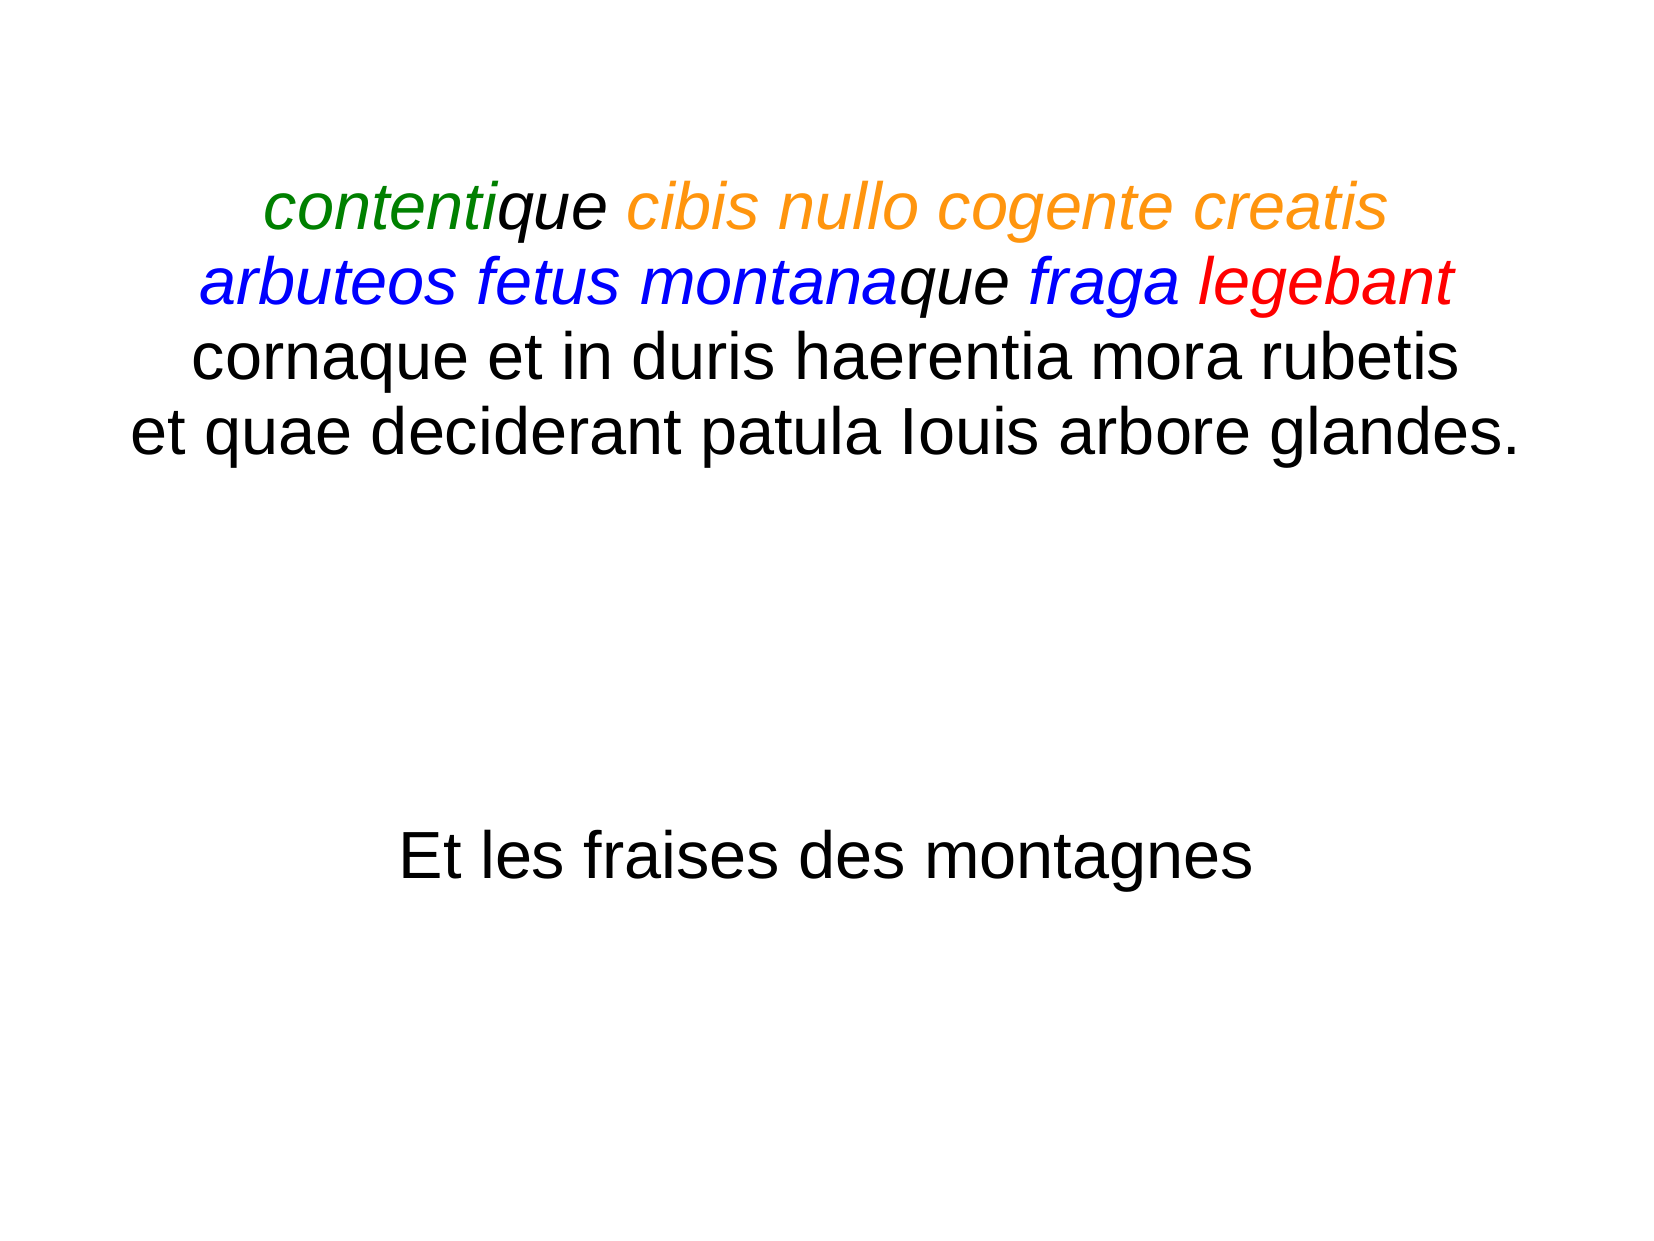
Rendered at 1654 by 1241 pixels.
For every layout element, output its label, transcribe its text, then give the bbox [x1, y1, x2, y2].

subtitle Et les fraises des montagnes [82, 602, 1571, 1109]
title contentique cibis nullo cogente creatis arbuteos fetus montanaque fraga legebant cornaque et in duris haerentia mora rubetis et quae deciderant patula Iouis arbore glandes. [47, 35, 1607, 603]
